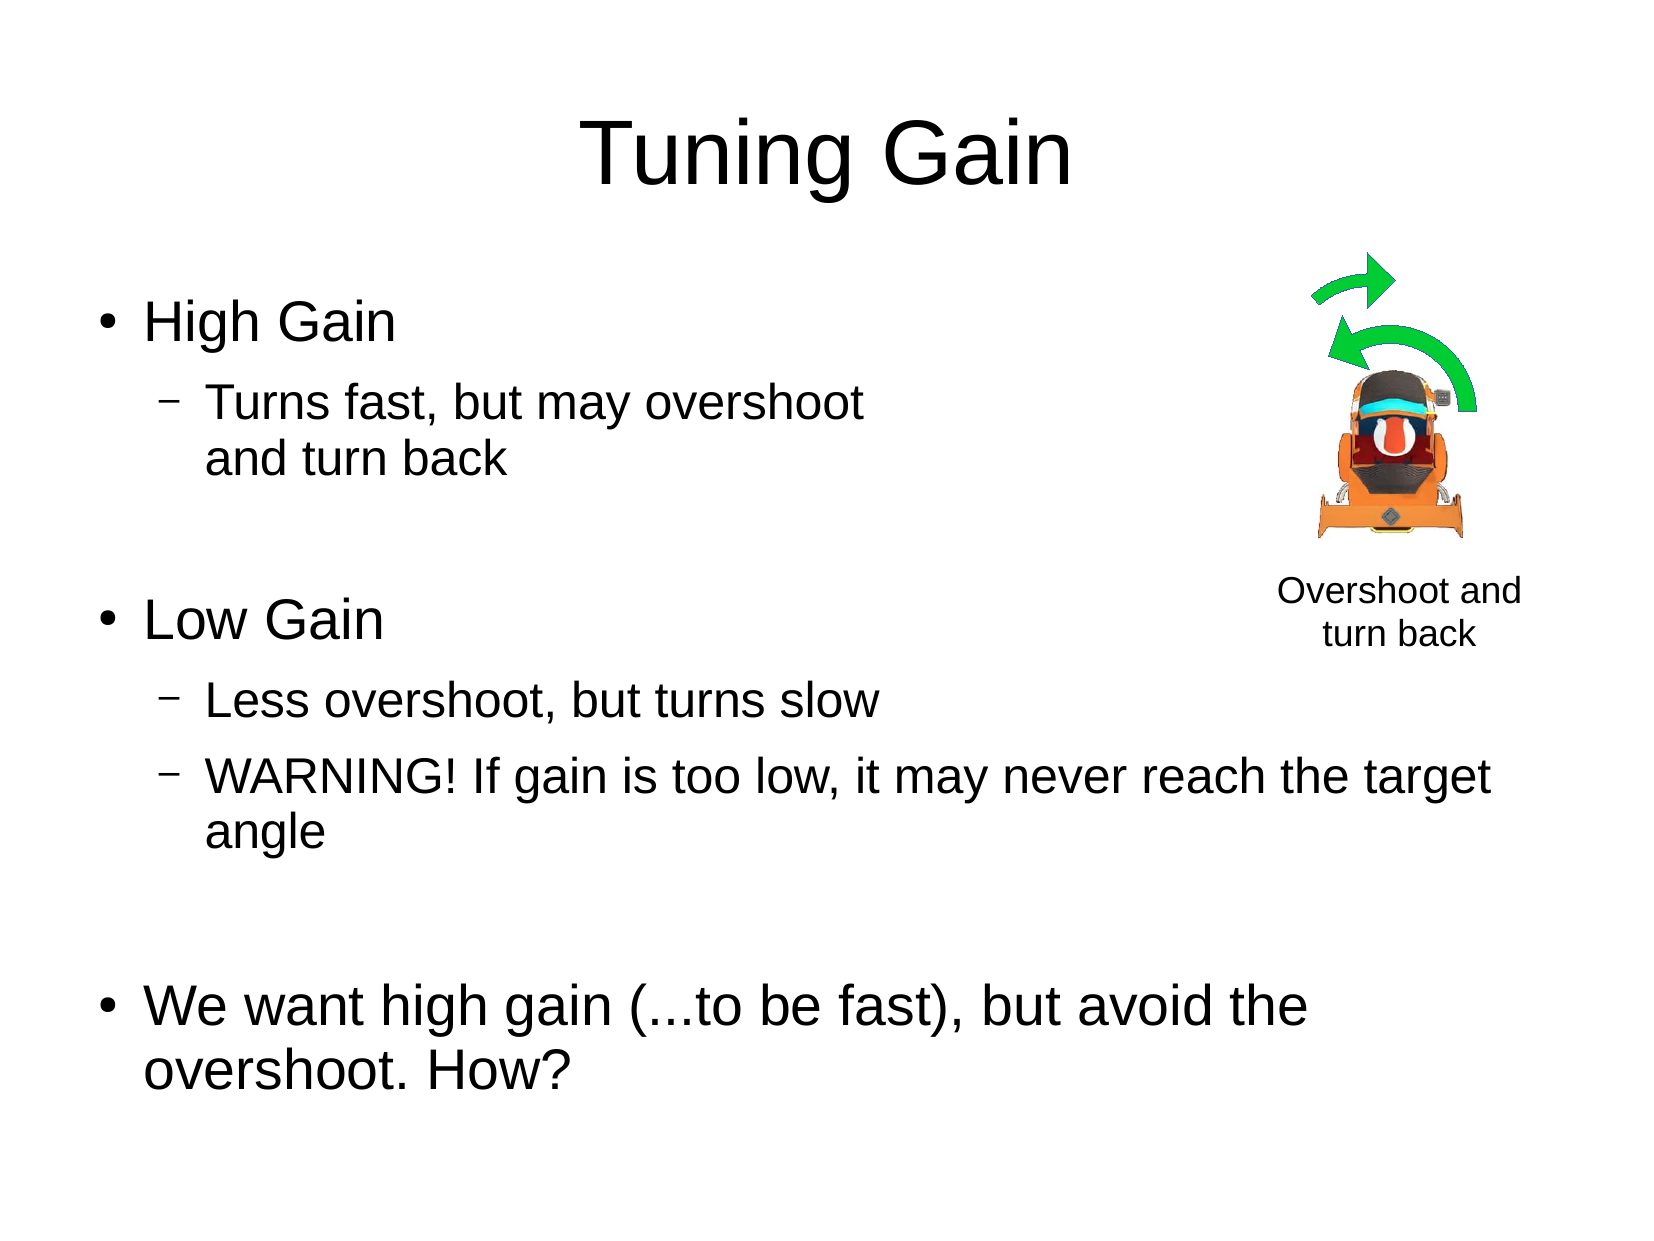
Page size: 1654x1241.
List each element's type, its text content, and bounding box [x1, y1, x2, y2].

list High Gain Turns fast, but may overshoot and turn back Low Gain Less overshoot, but turns slow WARNING! If gain is too low, it may never reach the target angle We want high gain (...to be fast), but avoid the overshoot. How? [82, 290, 1571, 1111]
title Tuning Gain [82, 49, 1571, 257]
text_box [1328, 315, 1477, 412]
text_box [1311, 252, 1396, 309]
picture [1318, 370, 1463, 539]
text_box Overshoot and turn back [1228, 562, 1571, 662]
